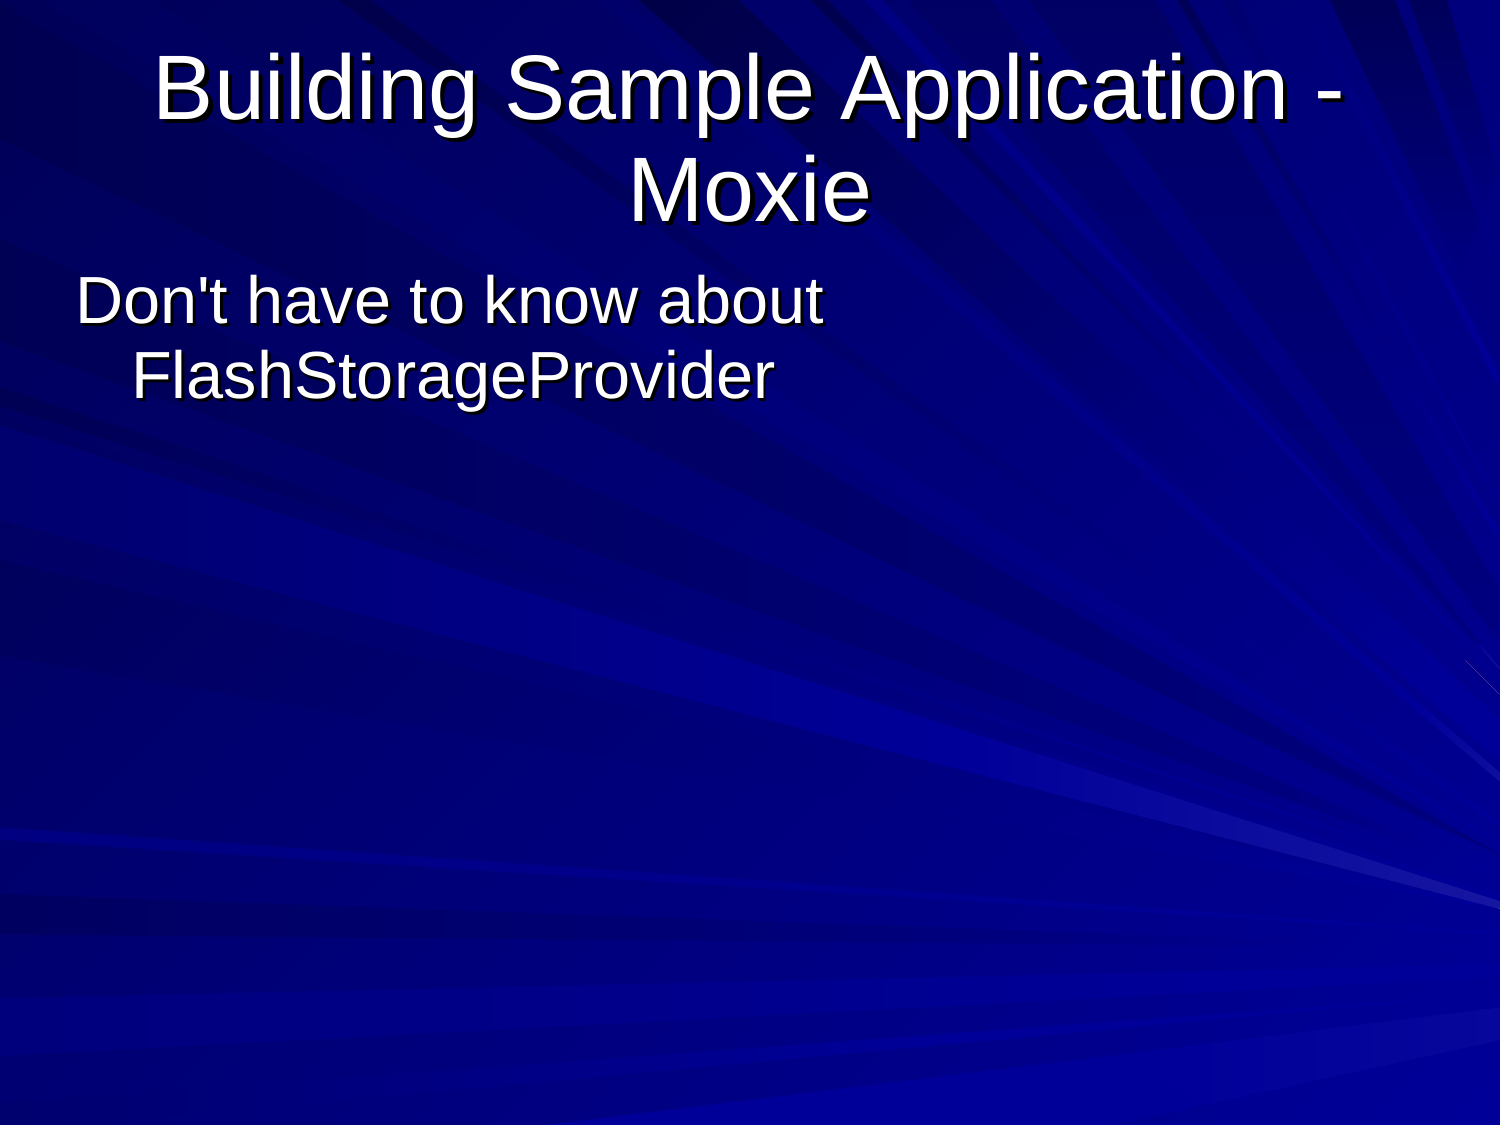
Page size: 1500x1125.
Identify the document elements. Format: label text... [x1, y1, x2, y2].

list Don't have to know about FlashStorageProvider [75, 263, 1425, 1006]
title Building Sample Application - Moxie [75, 36, 1425, 242]
